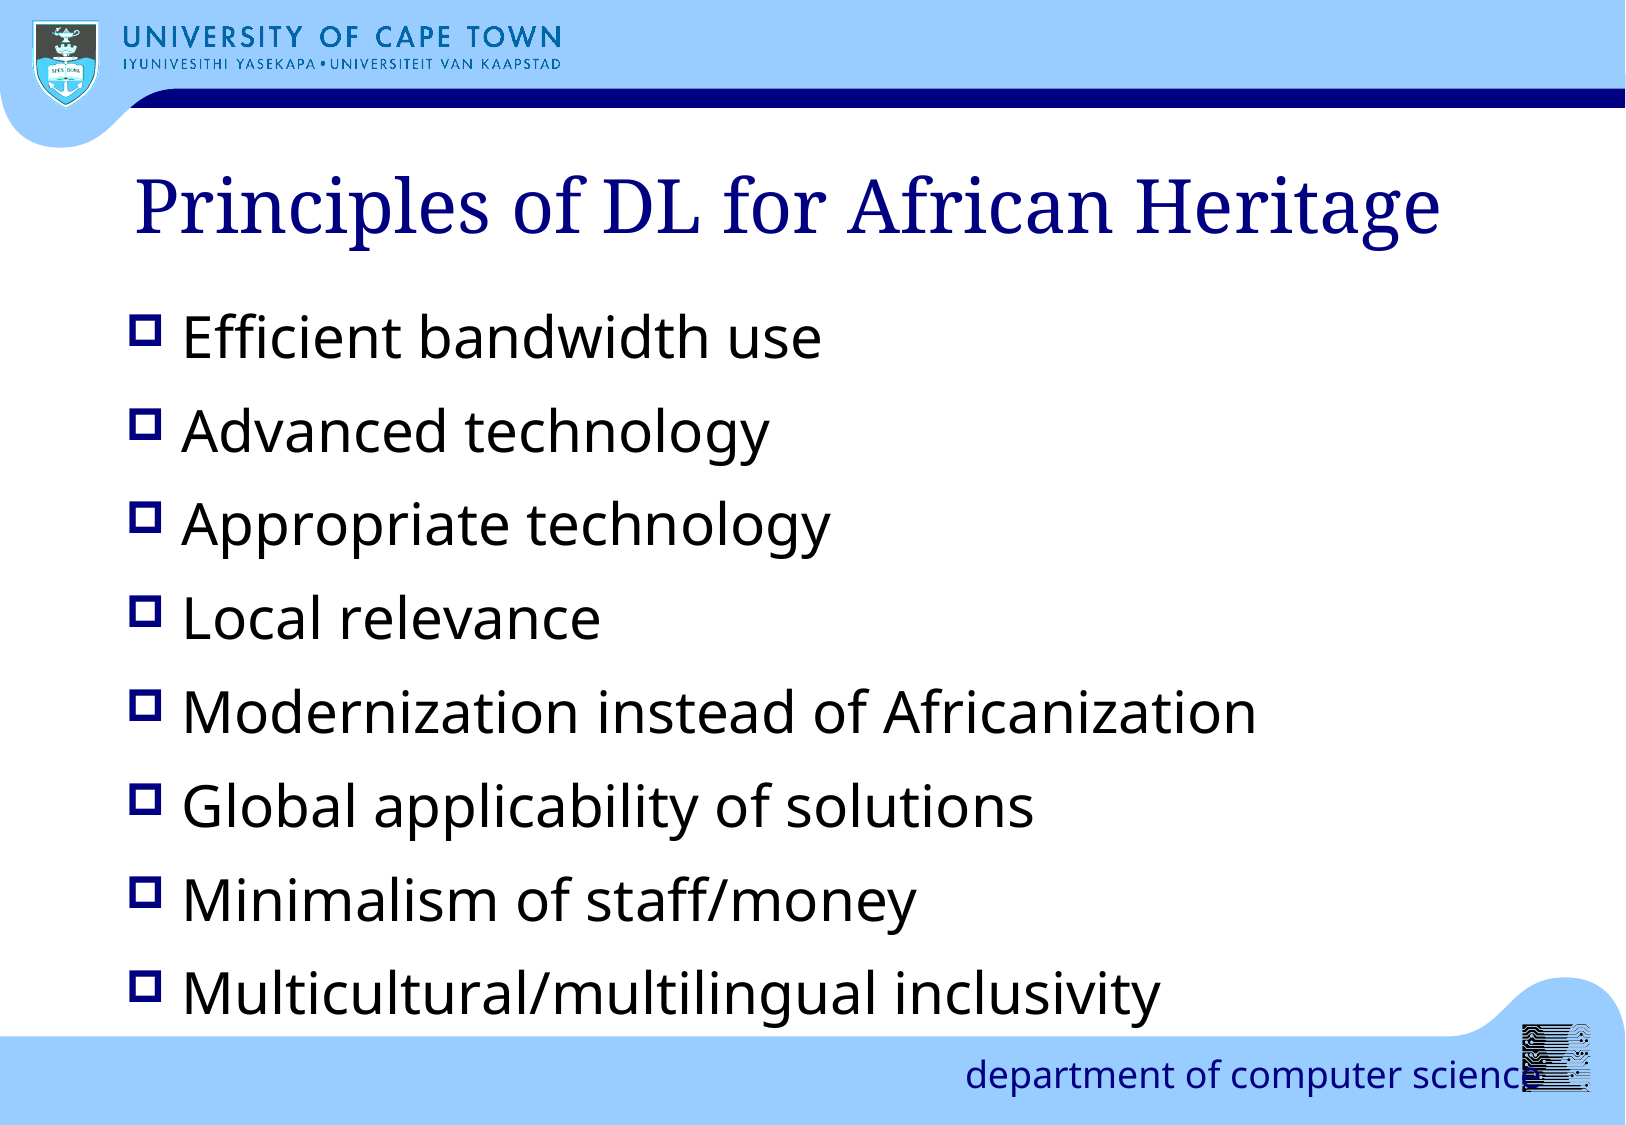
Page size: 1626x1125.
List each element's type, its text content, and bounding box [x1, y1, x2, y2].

title Principles of DL for African Heritage [134, 140, 1571, 268]
list Efficient bandwidth use Advanced technology Appropriate technology Local relevance Modernization instead of Africanization Global applicability of solutions Minimalism of staff/money Multicultural/multilingual inclusivity [125, 296, 1570, 964]
picture [1526, 1070, 1536, 1076]
picture [120, 23, 563, 71]
picture [1522, 1024, 1591, 1092]
